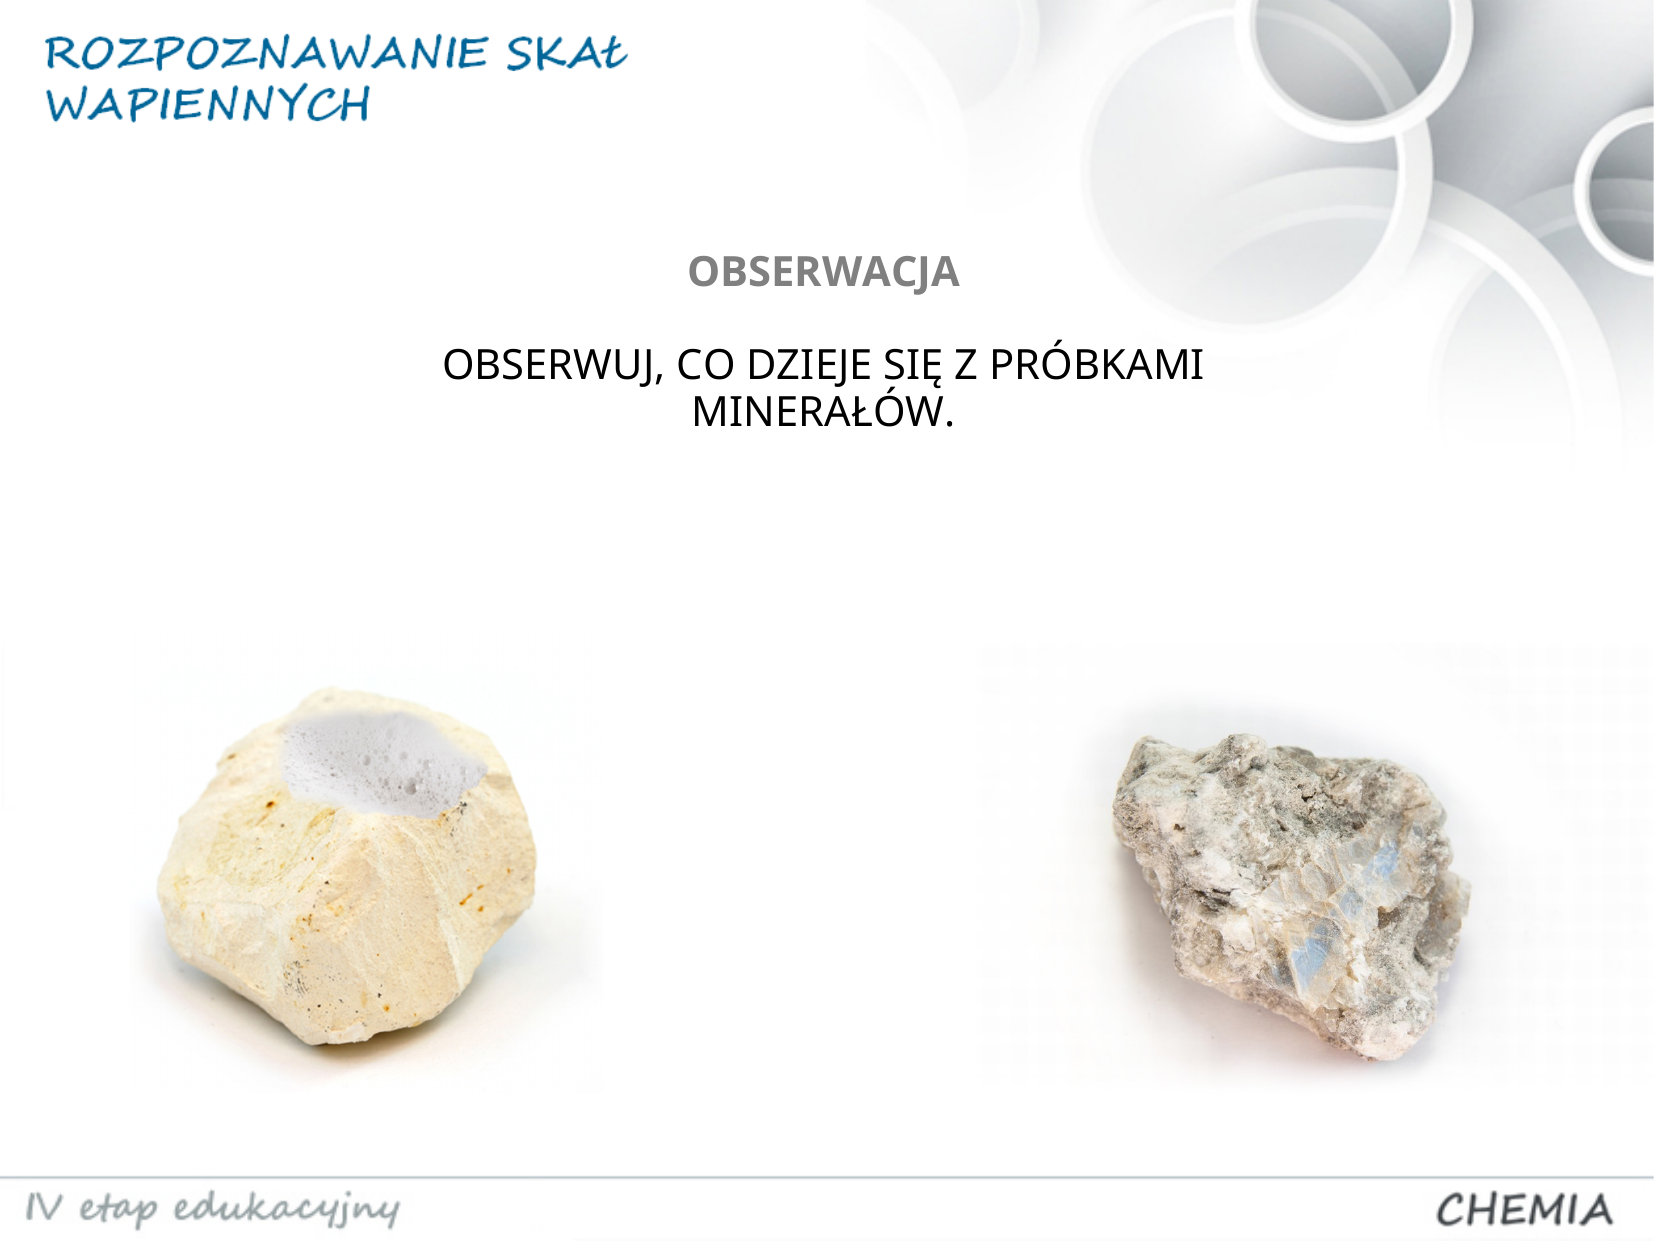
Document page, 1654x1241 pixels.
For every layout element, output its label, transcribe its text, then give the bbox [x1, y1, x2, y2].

picture [0, 0, 1654, 1241]
chart [23, 17, 657, 138]
text_box OBSERWACJA OBSERWUJ, CO DZIEJE SIĘ Z PRÓBKAMI MINERAŁÓW. [336, 242, 1312, 397]
